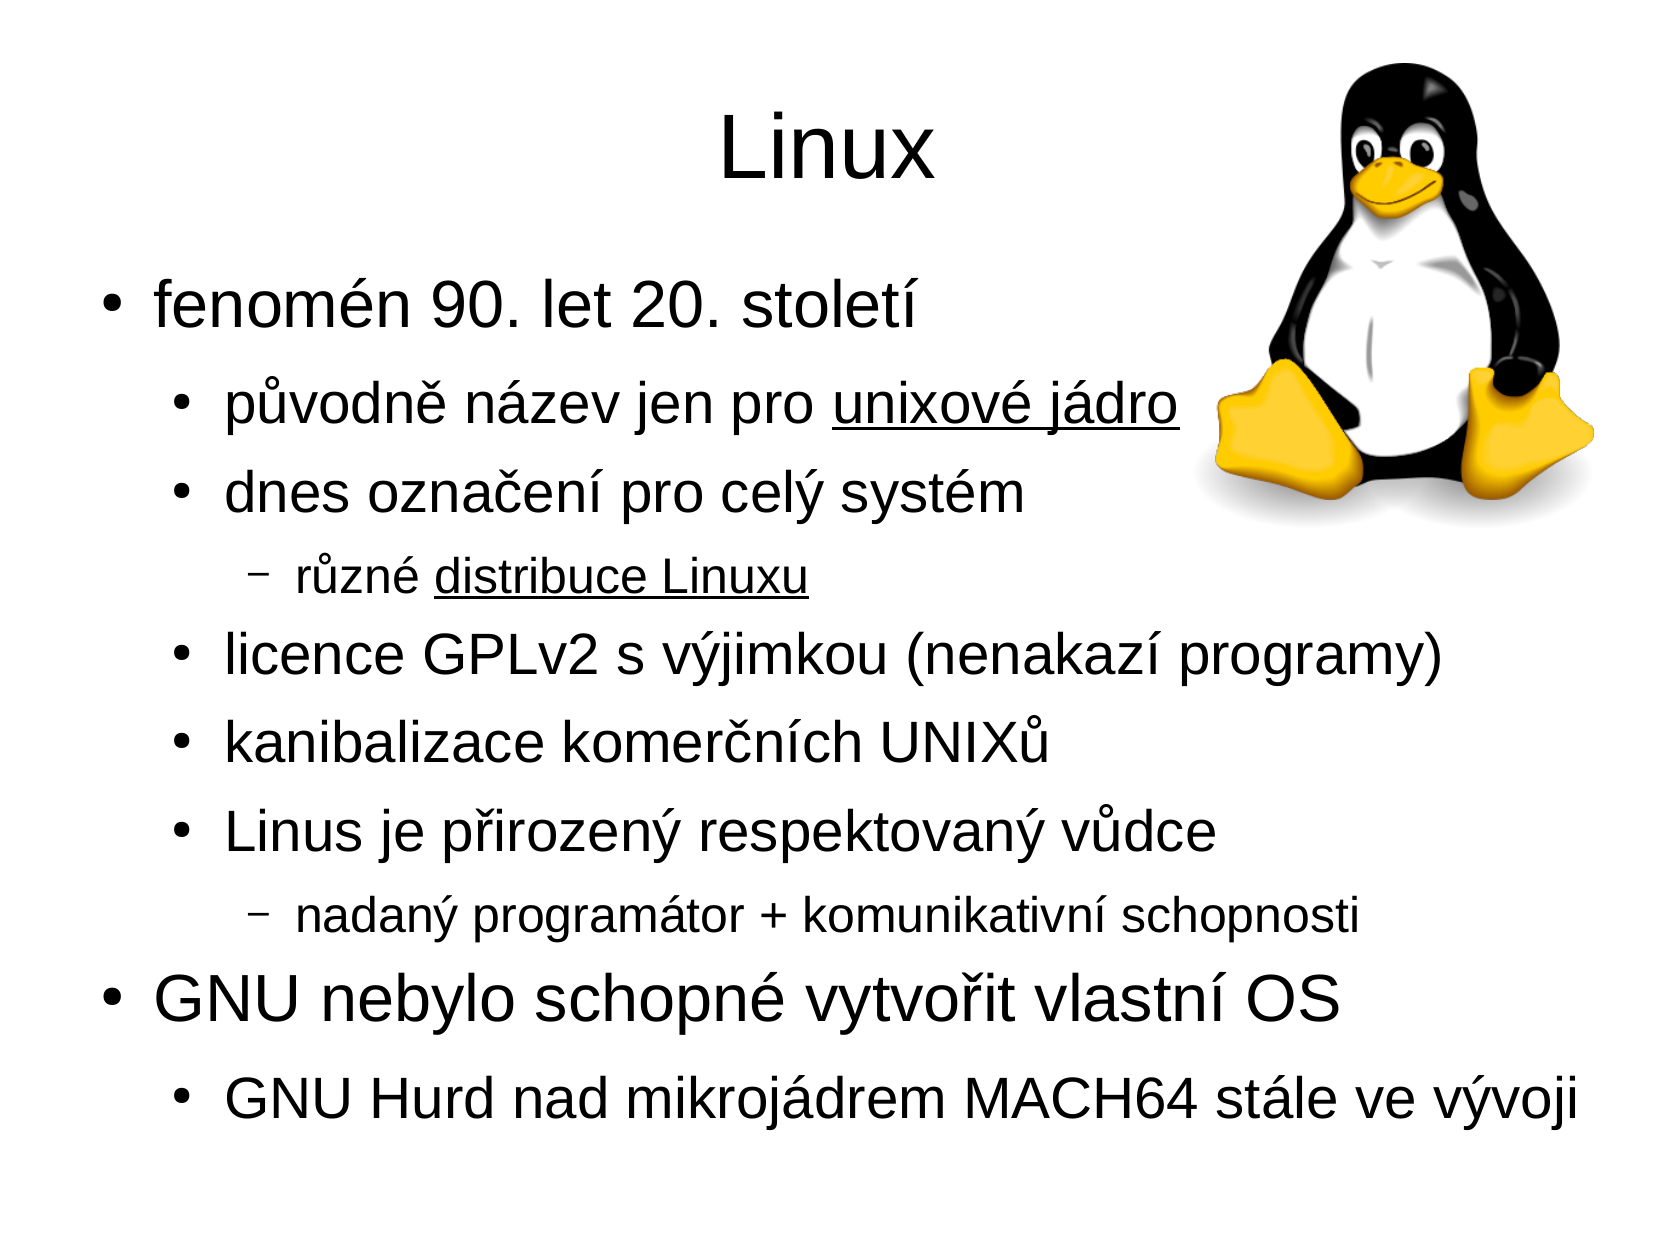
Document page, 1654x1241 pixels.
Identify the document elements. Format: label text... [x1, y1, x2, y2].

list fenomén 90. let 20. století původně název jen pro unixové jádro dnes označení pro celý systém různé distribuce Linuxu licence GPLv2 s výjimkou (nenakazí programy) kanibalizace komerčních UNIXů Linus je přirozený respektovaný vůdce nadaný programátor + komunikativní schopnosti GNU nebylo schopné vytvořit vlastní OS GNU Hurd nad mikrojádrem MACH64 stále ve vývoji [82, 266, 1625, 1131]
picture [1189, 63, 1595, 532]
title Linux [82, 50, 1571, 244]
